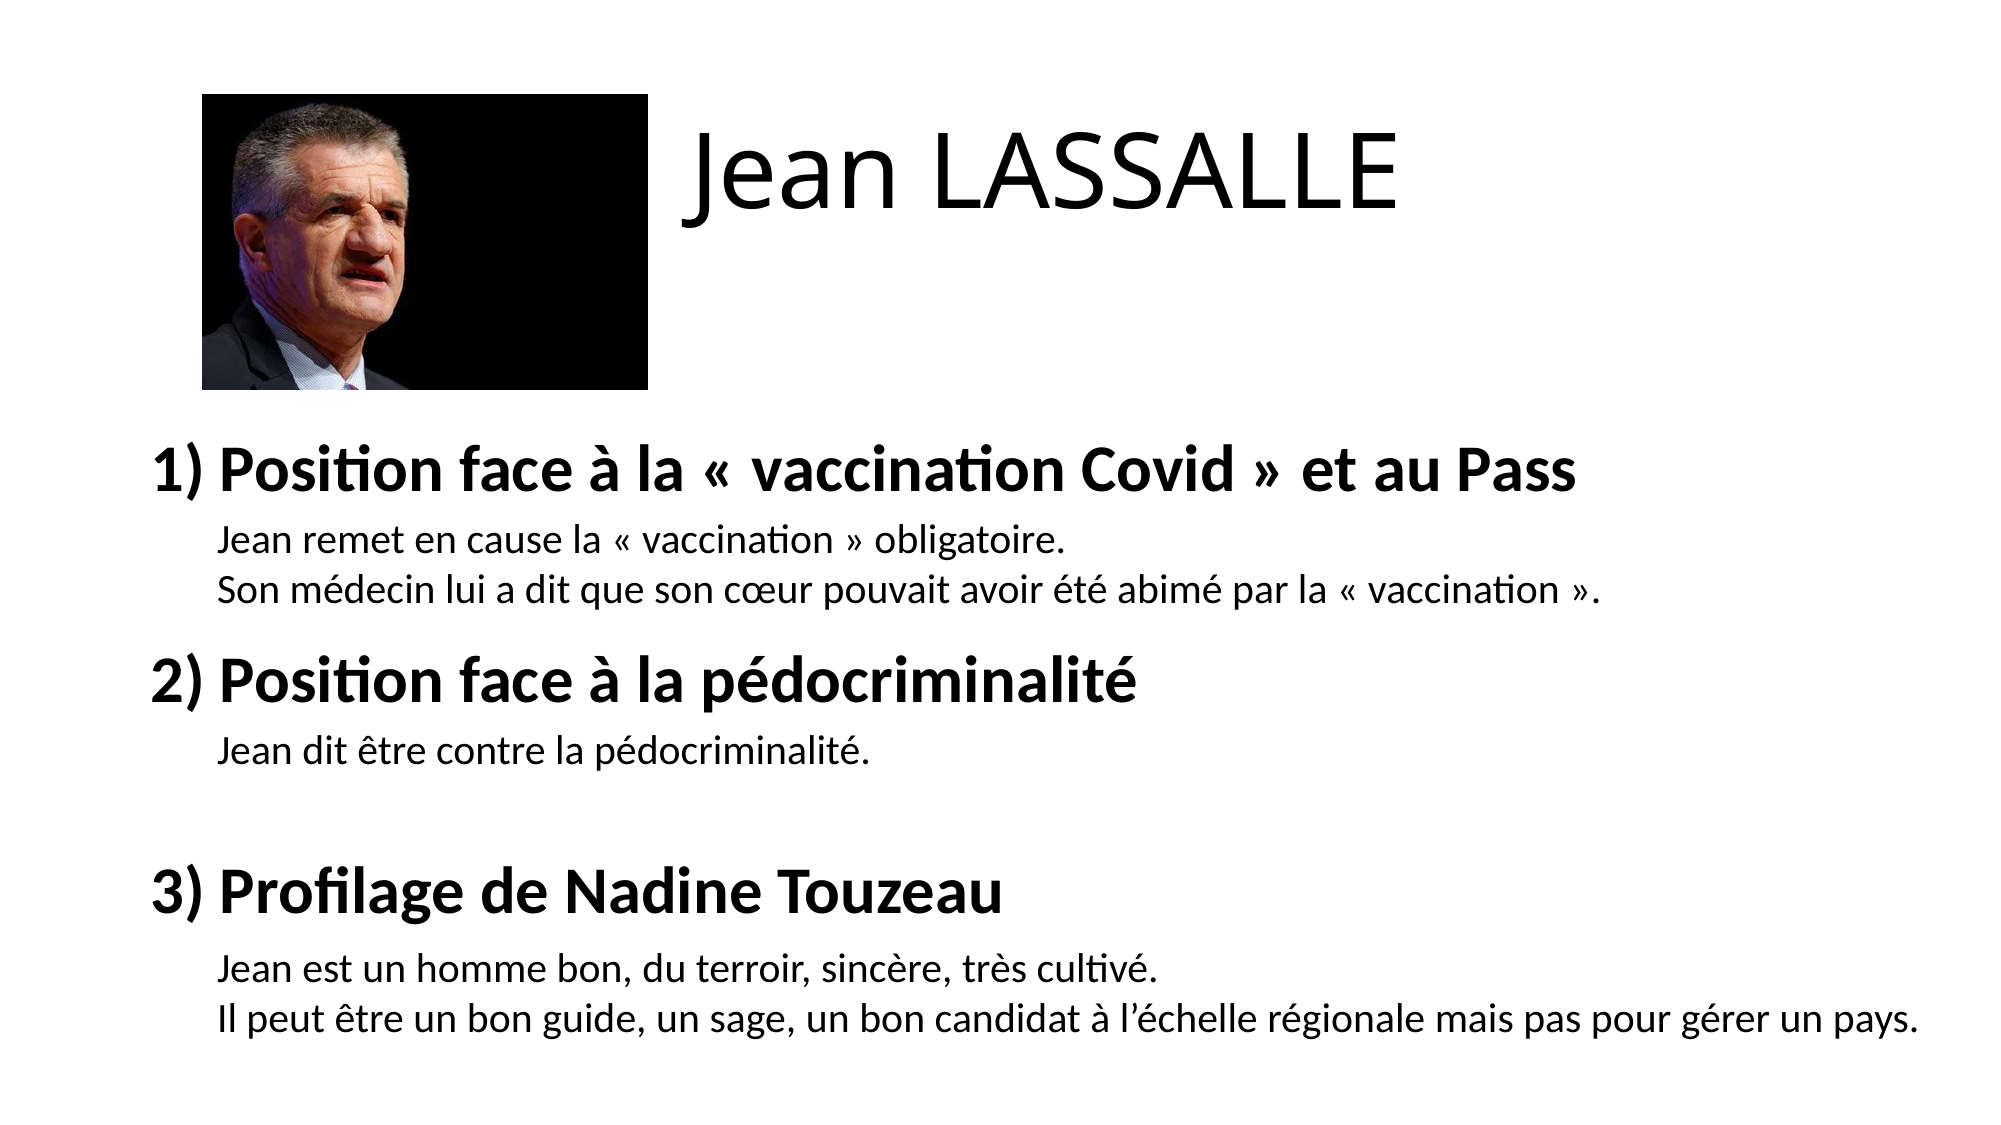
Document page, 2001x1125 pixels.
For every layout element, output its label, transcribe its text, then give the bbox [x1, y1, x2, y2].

text_box 3) Profilage de Nadine Touzeau [135, 838, 1300, 935]
text_box 2) Position face à la pédocriminalité [135, 627, 1665, 724]
text_box Jean dit être contre la pédocriminalité. [202, 715, 1203, 782]
text_box 1) Position face à la « vaccination Covid » et au Pass [135, 416, 1609, 513]
text_box Jean LASSALLE [674, 65, 1461, 283]
text_box Jean remet en cause la « vaccination » obligatoire. Son médecin lui a dit que son cœur pouvait avoir été abimé par la « vaccination ». [202, 504, 1675, 621]
text_box Jean est un homme bon, du terroir, sincère, très cultivé. Il peut être un bon guide, un sage, un bon candidat à l’échelle régionale mais pas pour gérer un pays. [202, 933, 2000, 1050]
picture [202, 94, 648, 390]
